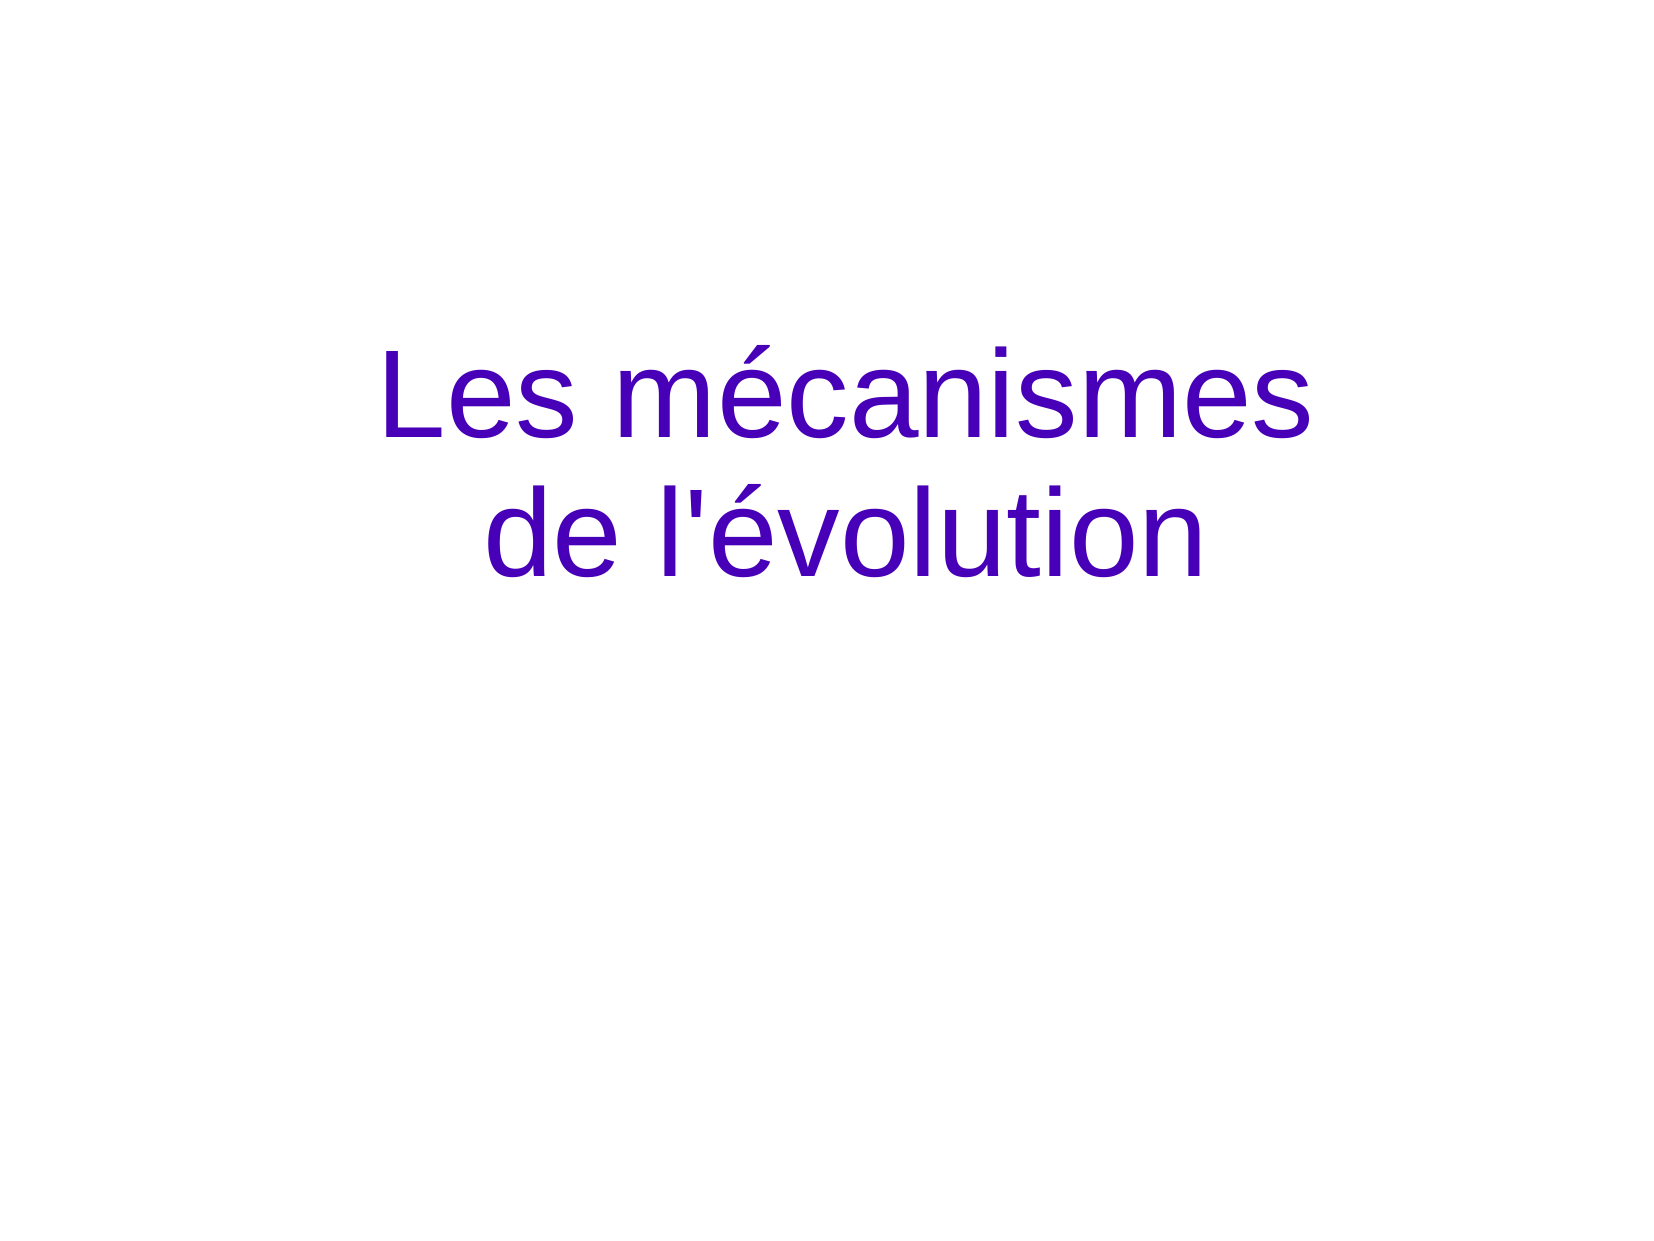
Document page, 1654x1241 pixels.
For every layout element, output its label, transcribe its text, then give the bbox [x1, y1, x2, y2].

title Les mécanismes de l'évolution [101, 323, 1591, 604]
